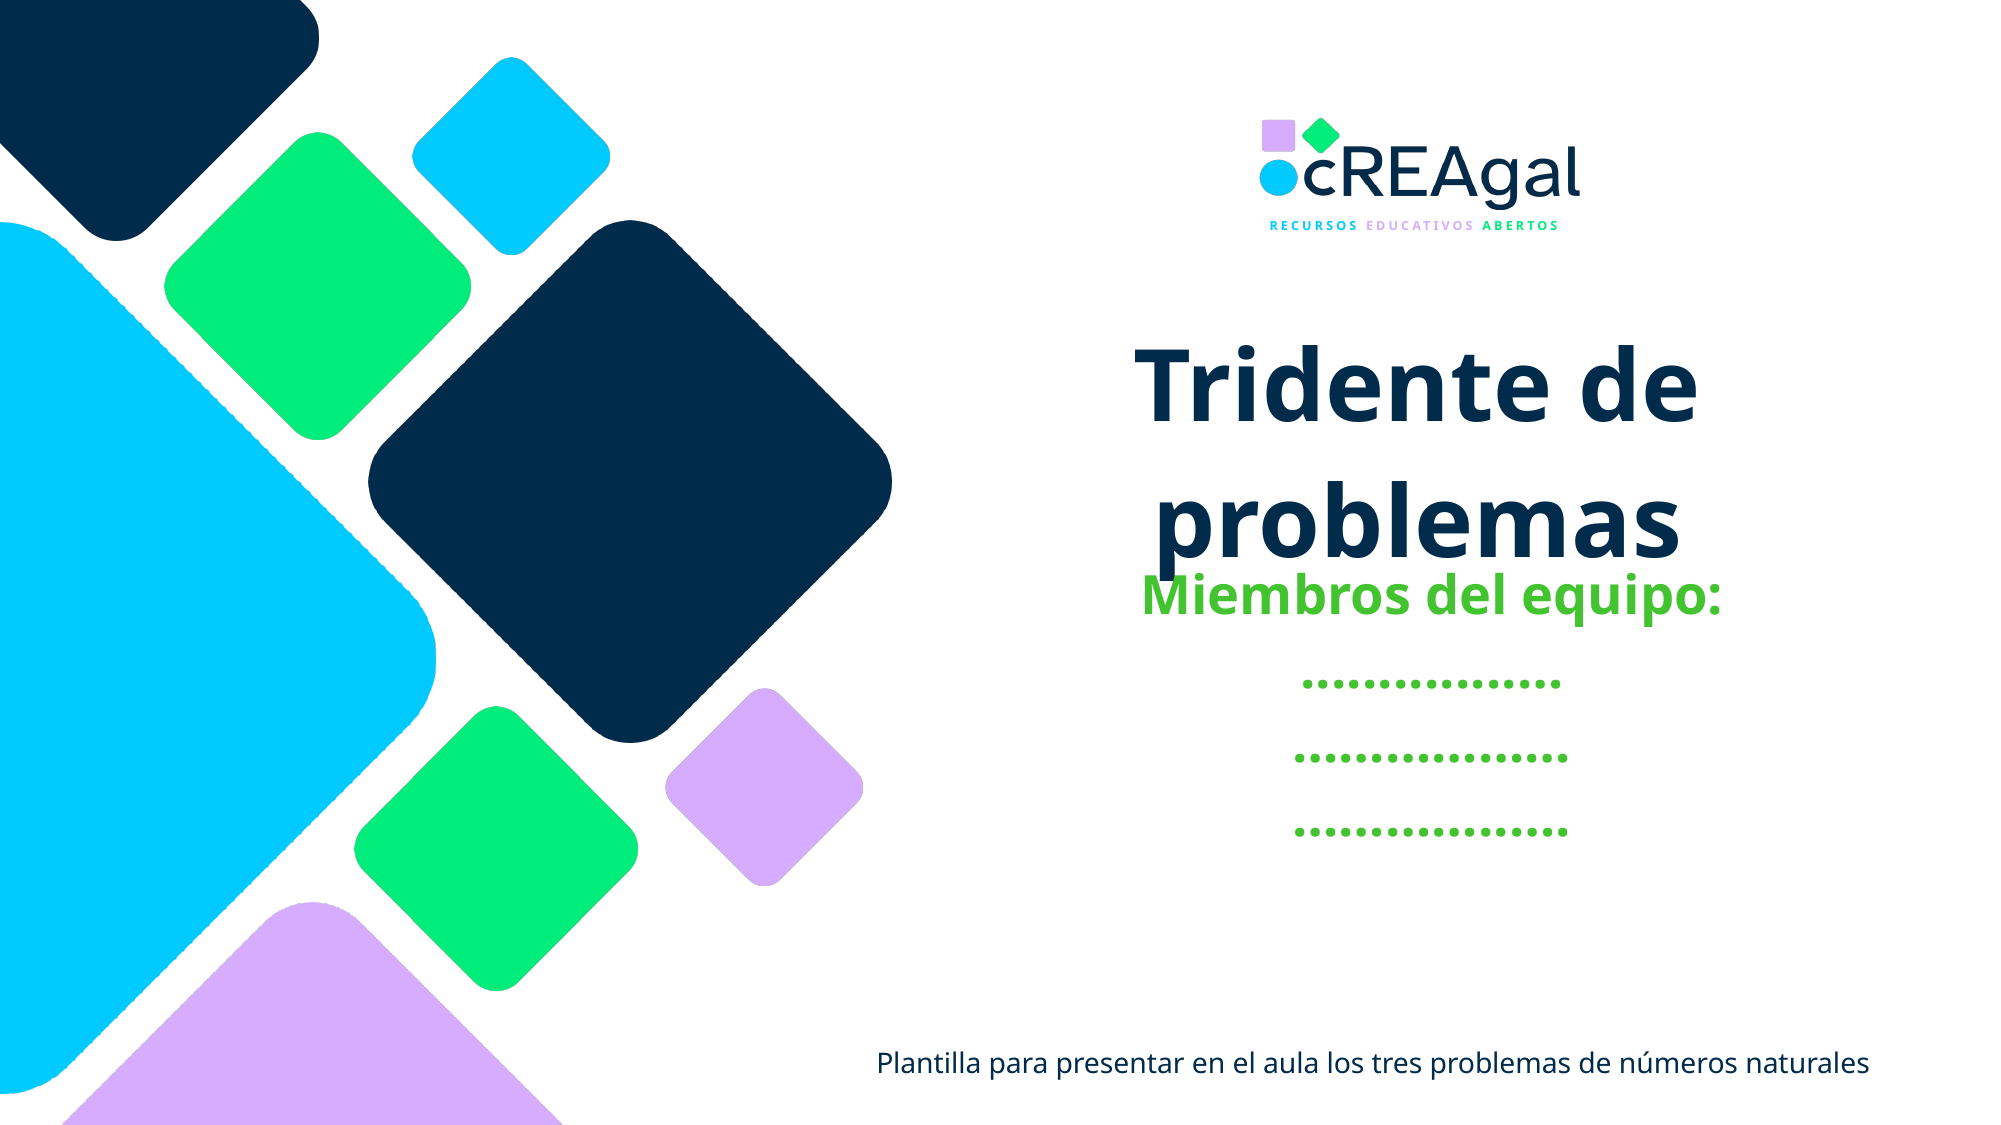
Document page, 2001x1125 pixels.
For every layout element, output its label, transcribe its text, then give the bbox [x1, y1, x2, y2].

picture [1259, 118, 1580, 210]
title Tridente de problemas [974, 280, 1861, 621]
title Miembros del equipo: ..............… ……………… …………..…. [1033, 590, 1831, 818]
list Plantilla para presentar en el aula los tres problemas de números naturales [797, 1033, 1949, 1093]
picture [515, 57, 610, 149]
picture [0, 0, 892, 1125]
